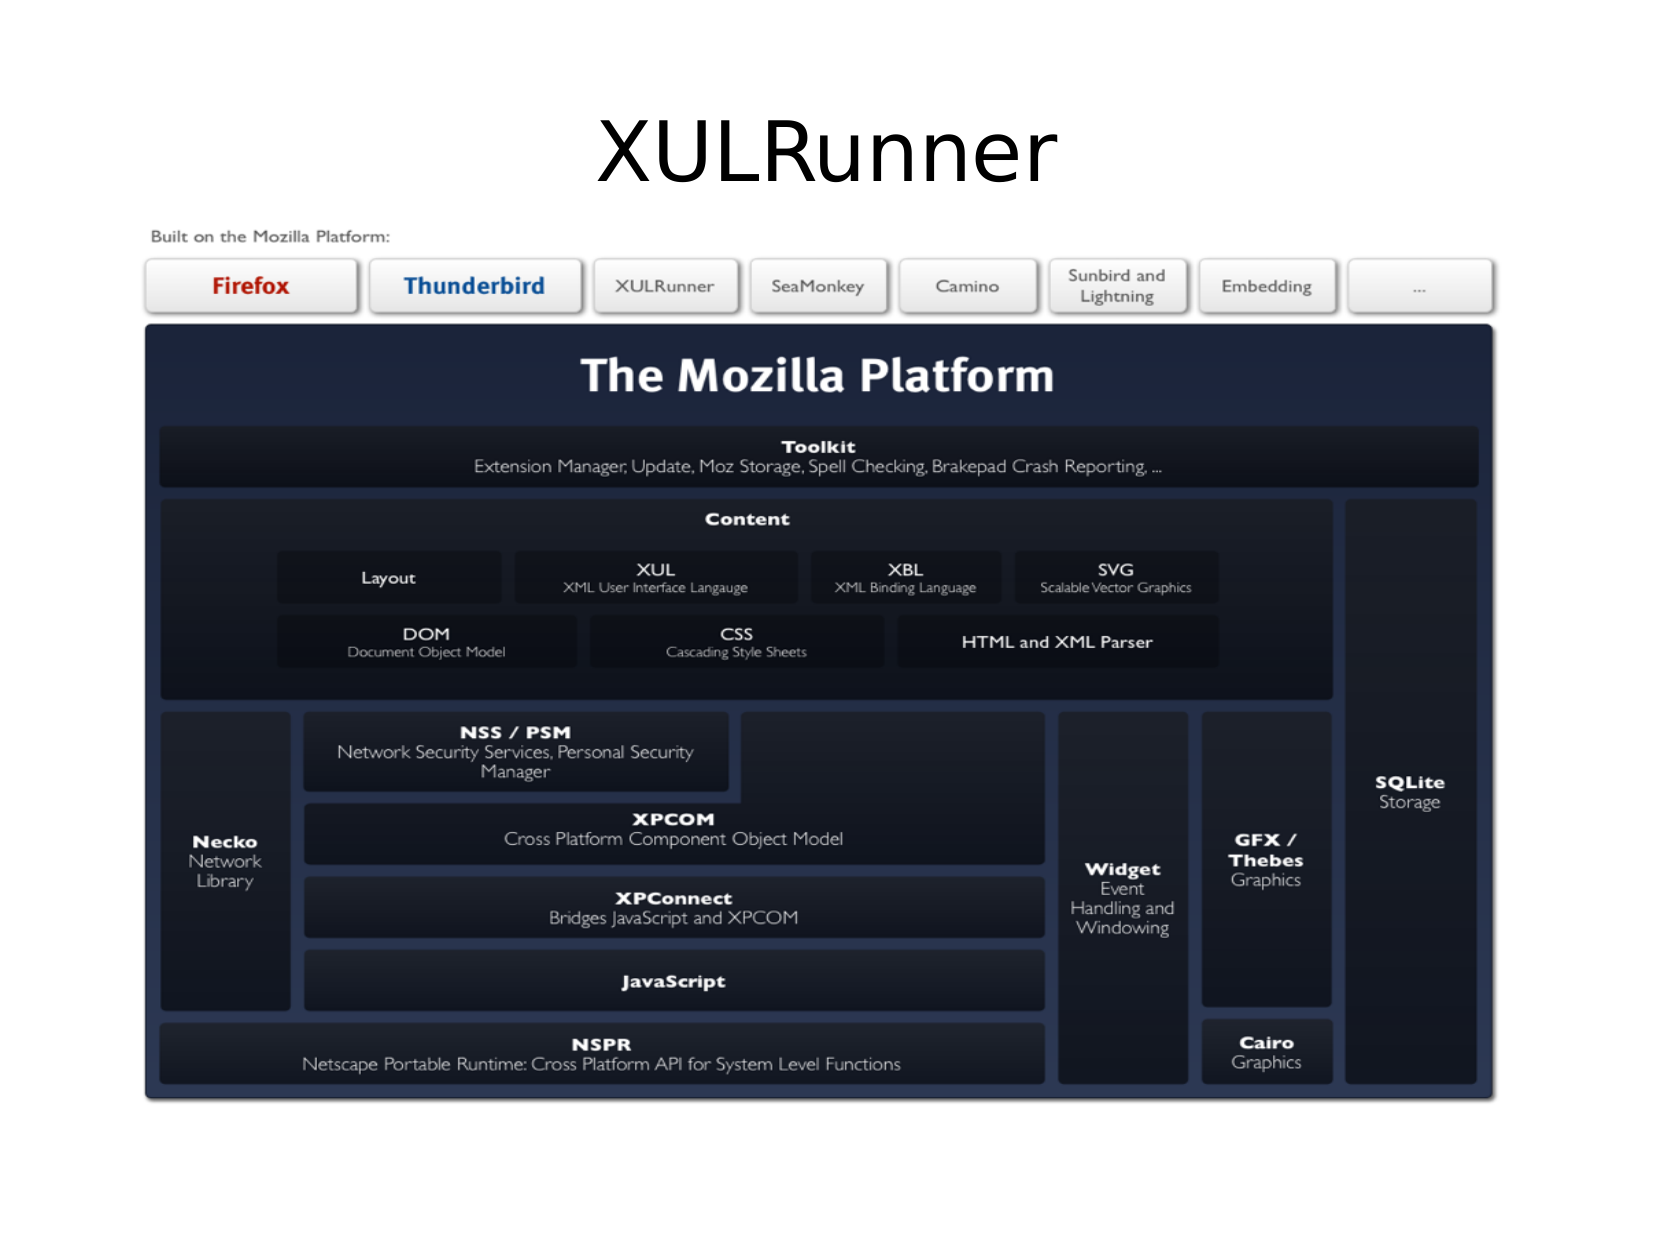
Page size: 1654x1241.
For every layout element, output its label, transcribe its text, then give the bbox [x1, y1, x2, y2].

title XULRunner [82, 56, 1571, 250]
picture [118, 206, 1523, 1123]
